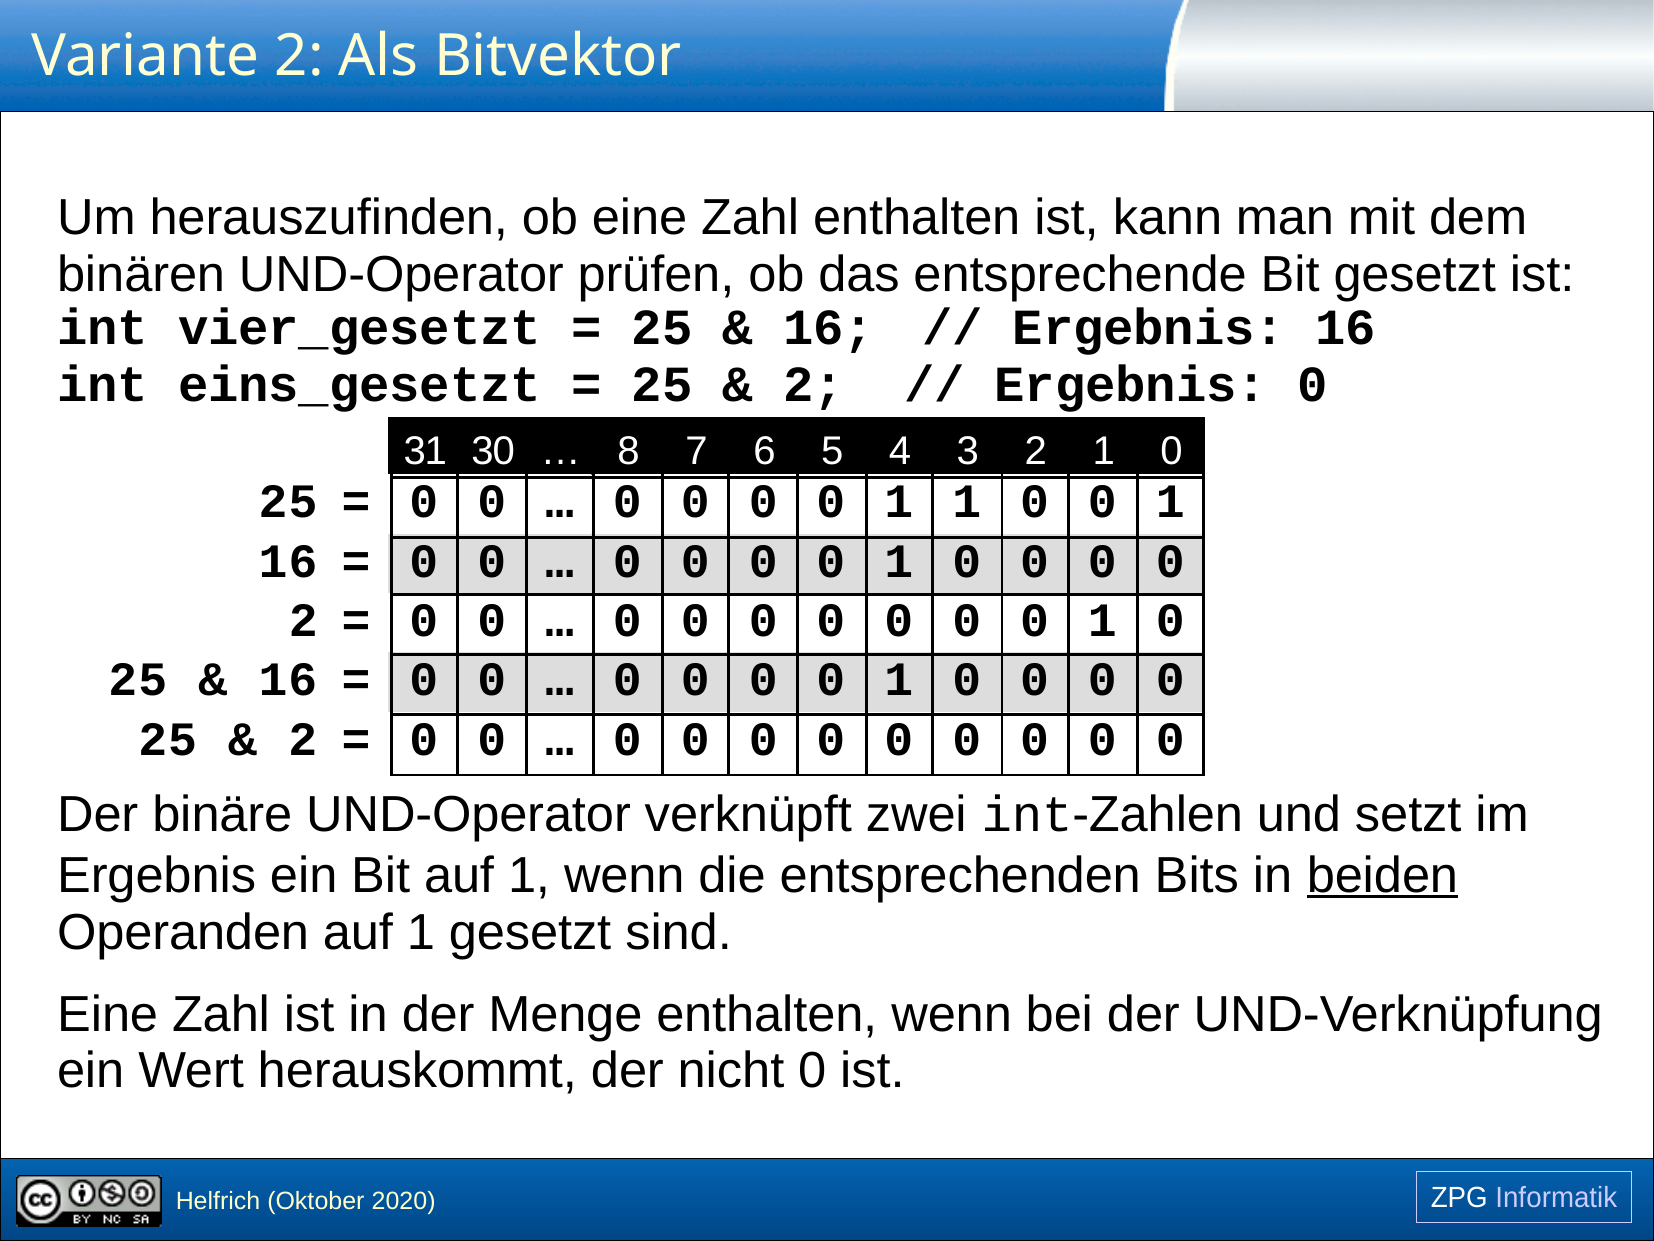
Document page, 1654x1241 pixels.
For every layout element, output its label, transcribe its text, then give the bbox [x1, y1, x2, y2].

title Variante 2: Als Bitvektor [31, 14, 1151, 92]
chart [63, 417, 1210, 778]
picture [0, 0, 1654, 111]
picture [16, 1175, 162, 1227]
list Um herauszufinden, ob eine Zahl enthalten ist, kann man mit dem binären UND-Operator prüfen, ob das entsprechende Bit gesetzt ist: int vier_gesetzt = 25 & 16; // Ergebnis: 16 int eins_gesetzt = 25 & 2; // Ergebnis: 0 Der binäre UND-Operator verknüpft zwei int-Zahlen und setzt im Ergebnis ein Bit auf 1, wenn die entsprechenden Bits in beiden Operanden auf 1 gesetzt sind. Eine Zahl ist in der Menge enthalten, wenn bei der UND-Verknüpfung ein Wert herauskommt, der nicht 0 ist. [57, 189, 1605, 1155]
